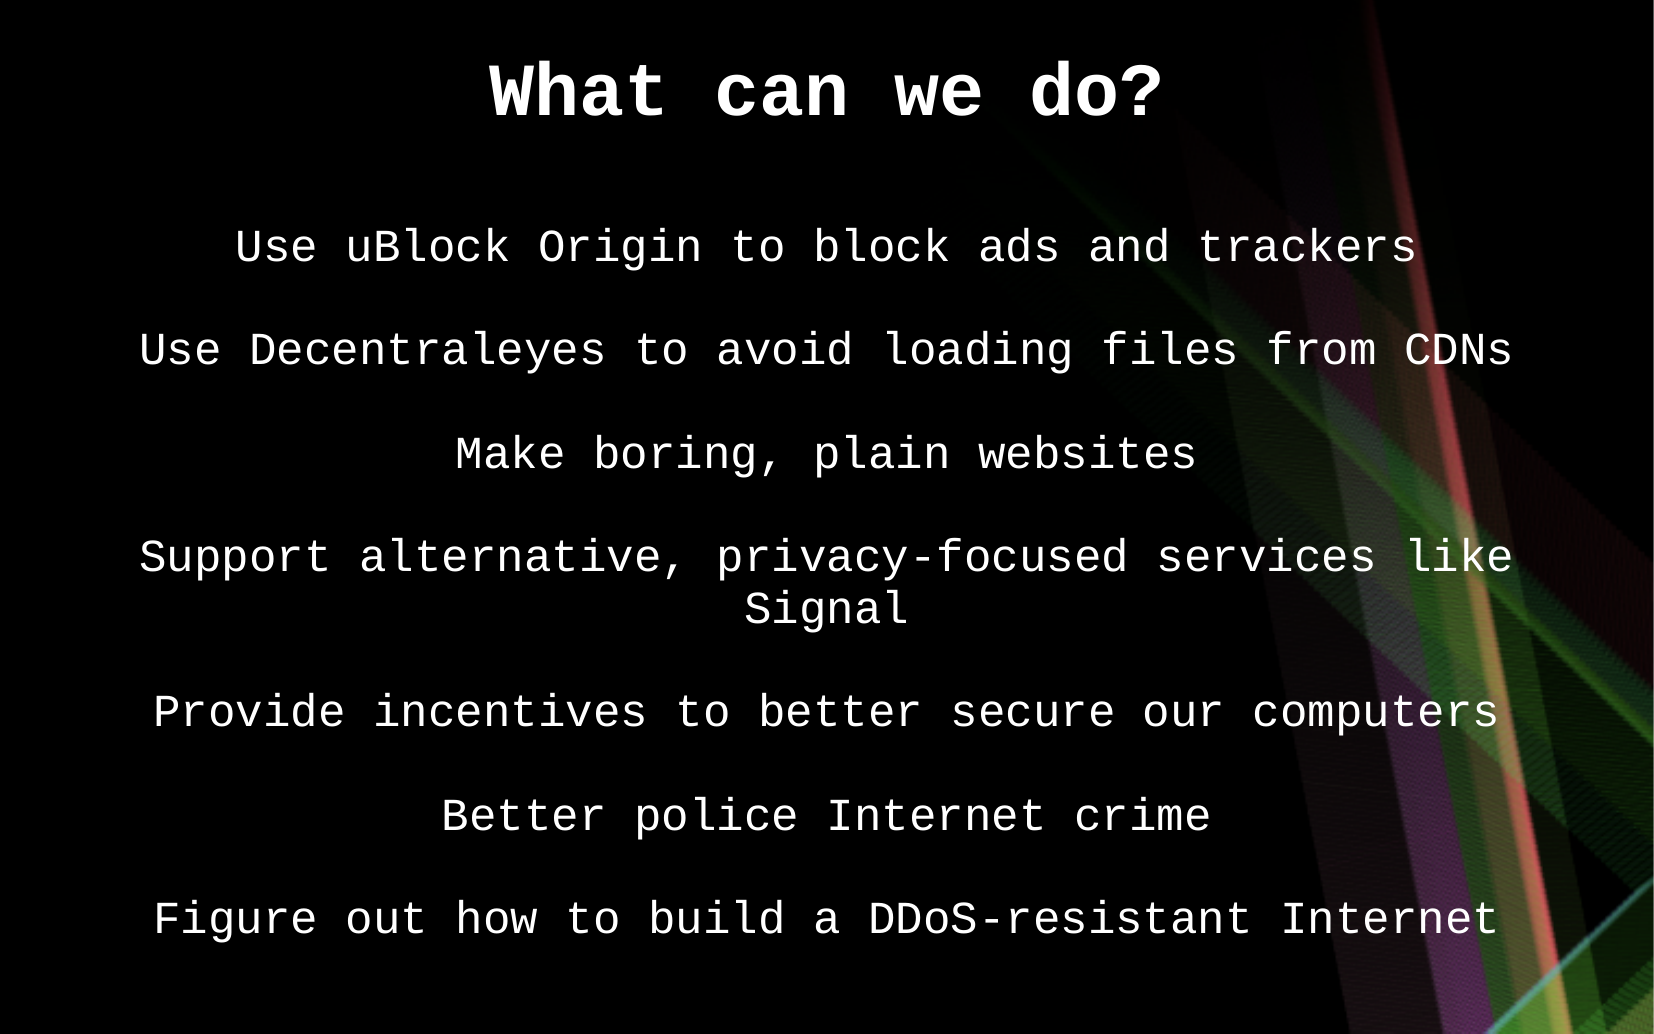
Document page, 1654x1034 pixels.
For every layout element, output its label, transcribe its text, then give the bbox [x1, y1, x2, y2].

picture [0, 0, 1654, 1034]
subtitle What can we do? Use uBlock Origin to block ads and trackers Use Decentraleyes to avoid loading files from CDNs Make boring, plain websites Support alternative, privacy-focused services like Signal Provide incentives to better secure our computers Better police Internet crime Figure out how to build a DDoS-resistant Internet [82, 53, 1571, 948]
